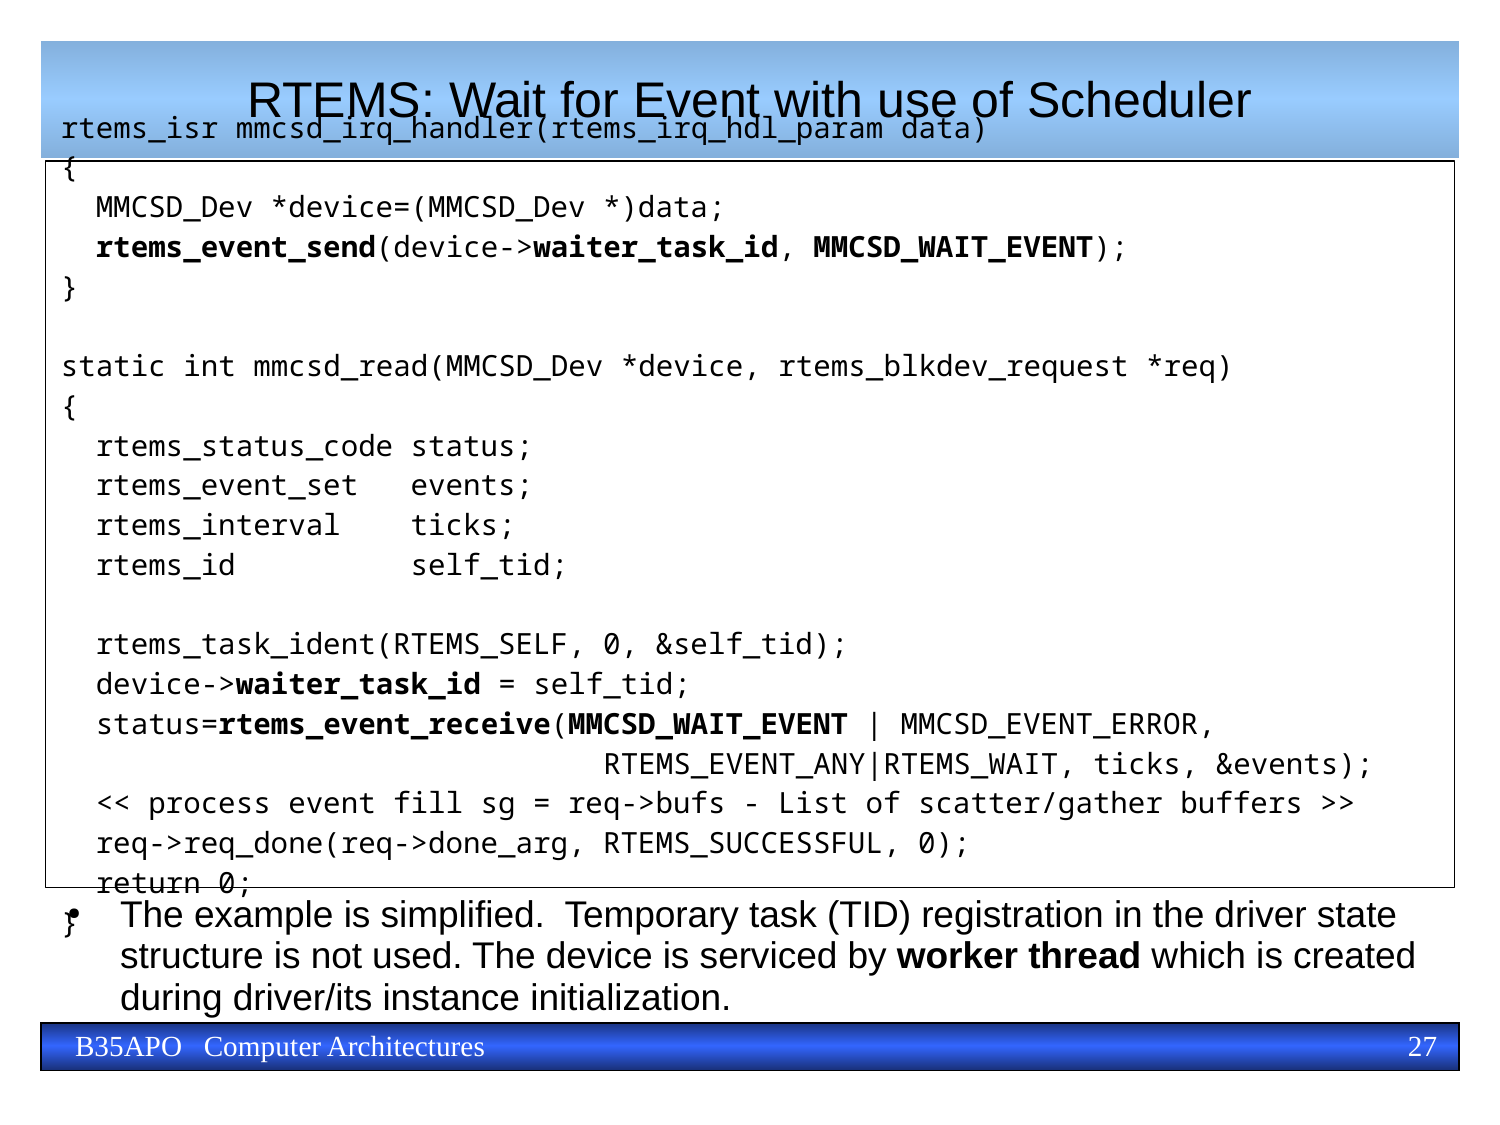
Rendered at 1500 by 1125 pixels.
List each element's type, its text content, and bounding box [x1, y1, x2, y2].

title RTEMS: Wait for Event with use of Scheduler [41, 41, 1459, 158]
text_box rtems_isr mmcsd_irq_handler(rtems_irq_hdl_param data) { MMCSD_Dev *device=(MMCSD_Dev *)data; rtems_event_send(device->waiter_task_id, MMCSD_WAIT_EVENT); } static int mmcsd_read(MMCSD_Dev *device, rtems_blkdev_request *req) { rtems_status_code status; rtems_event_set events; rtems_interval ticks; rtems_id self_tid; rtems_task_ident(RTEMS_SELF, 0, &self_tid); device->waiter_task_id = self_tid; status=rtems_event_receive(MMCSD_WAIT_EVENT | MMCSD_EVENT_ERROR, RTEMS_EVENT_ANY|RTEMS_WAIT, ticks, &events); << process event fill sg = req->bufs - List of scatter/gather buffers >> req->req_done(req->done_arg, RTEMS_SUCCESSFUL, 0); return 0; } [45, 160, 1455, 888]
list The example is simplified. Temporary task (TID) registration in the driver state structure is not used. The device is serviced by worker thread which is created during driver/its instance initialization. [50, 894, 1450, 1020]
